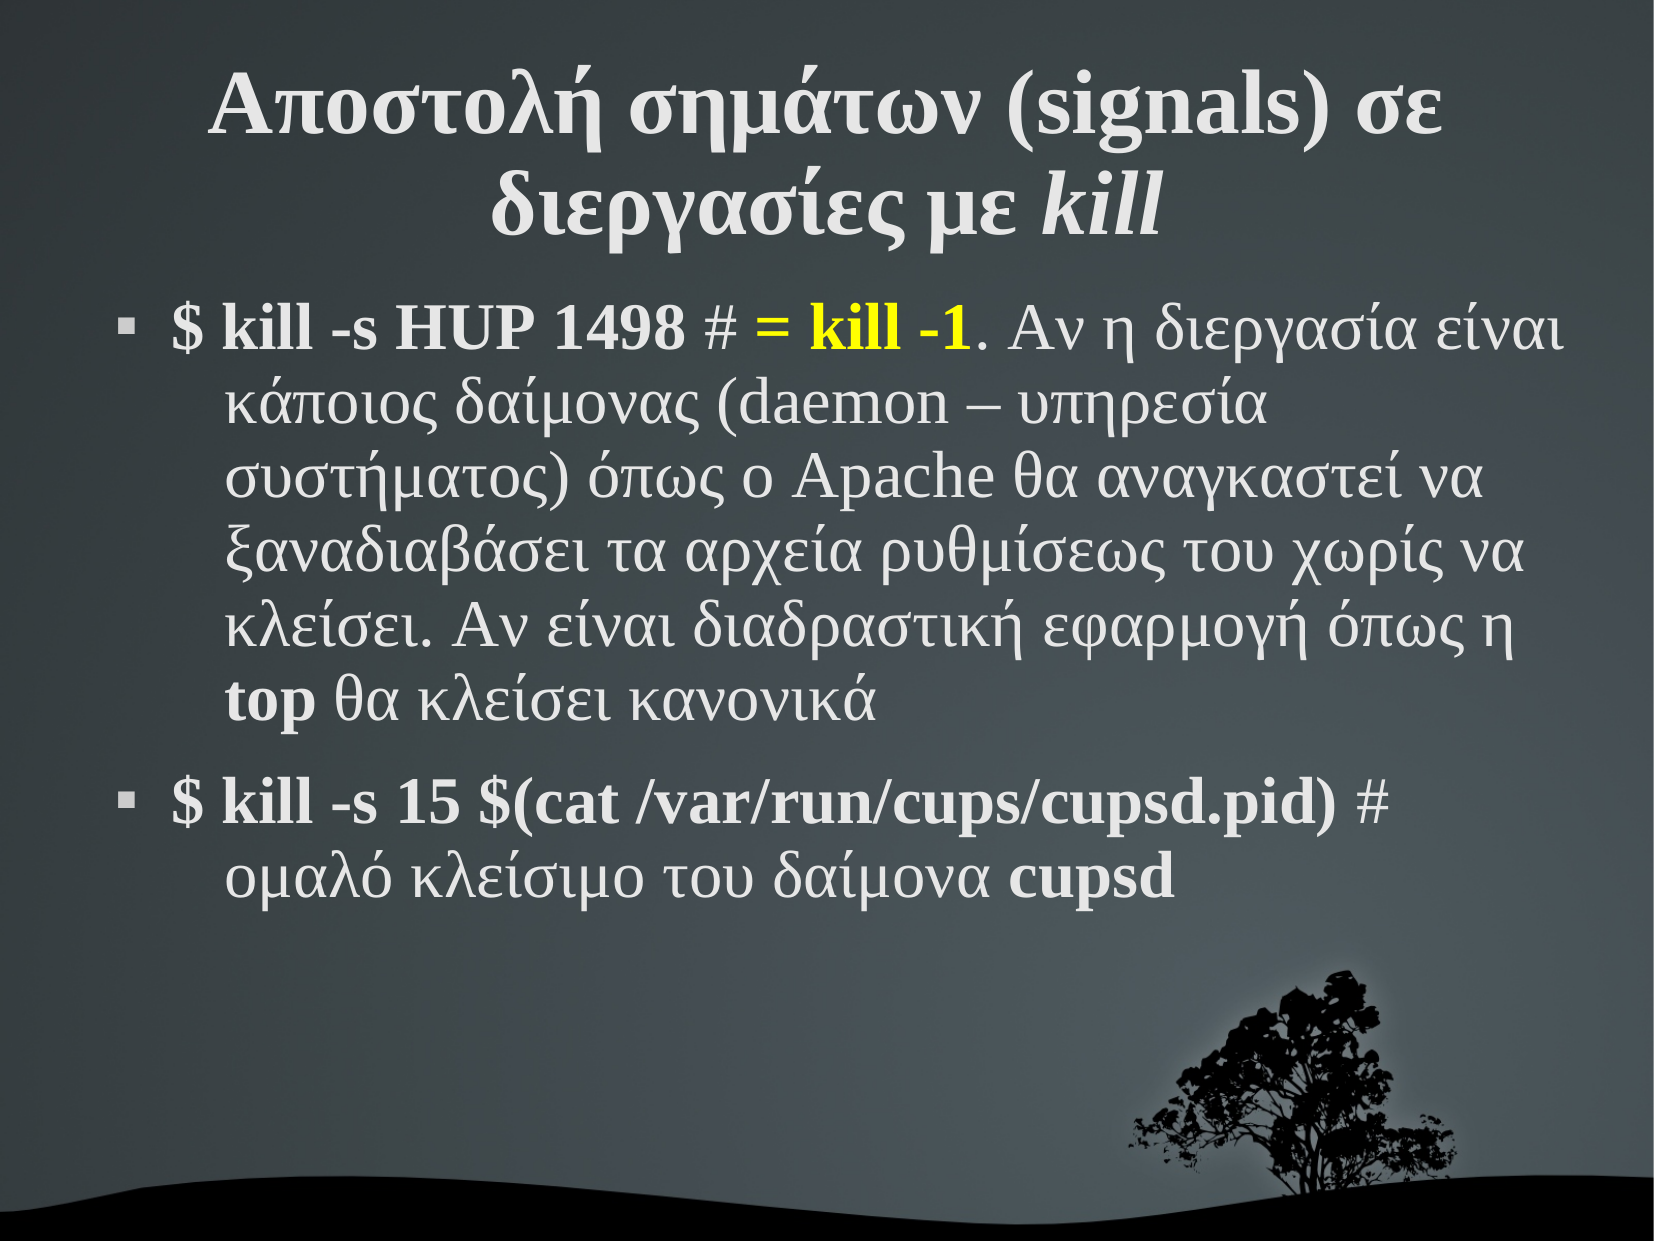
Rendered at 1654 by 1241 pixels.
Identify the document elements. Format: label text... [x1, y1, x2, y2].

title Αποστολή σημάτων (signals) σε διεργασίες με kill [82, 33, 1571, 274]
list $ kill -s HUP 1498 # = kill -1. Αν η διεργασία είναι κάποιος δαίμονας (daemon – υπηρεσία συστήματος) όπως ο Apache θα αναγκαστεί να ξαναδιαβάσει τα αρχεία ρυθμίσεως του χωρίς να κλείσει. Αν είναι διαδραστική εφαρμογή όπως η top θα κλείσει κανονικά $ kill -s 15 $(cat /var/run/cups/cupsd.pid) # ομαλό κλείσιμο του δαίμονα cupsd [82, 290, 1571, 1109]
picture [0, 0, 1654, 1241]
